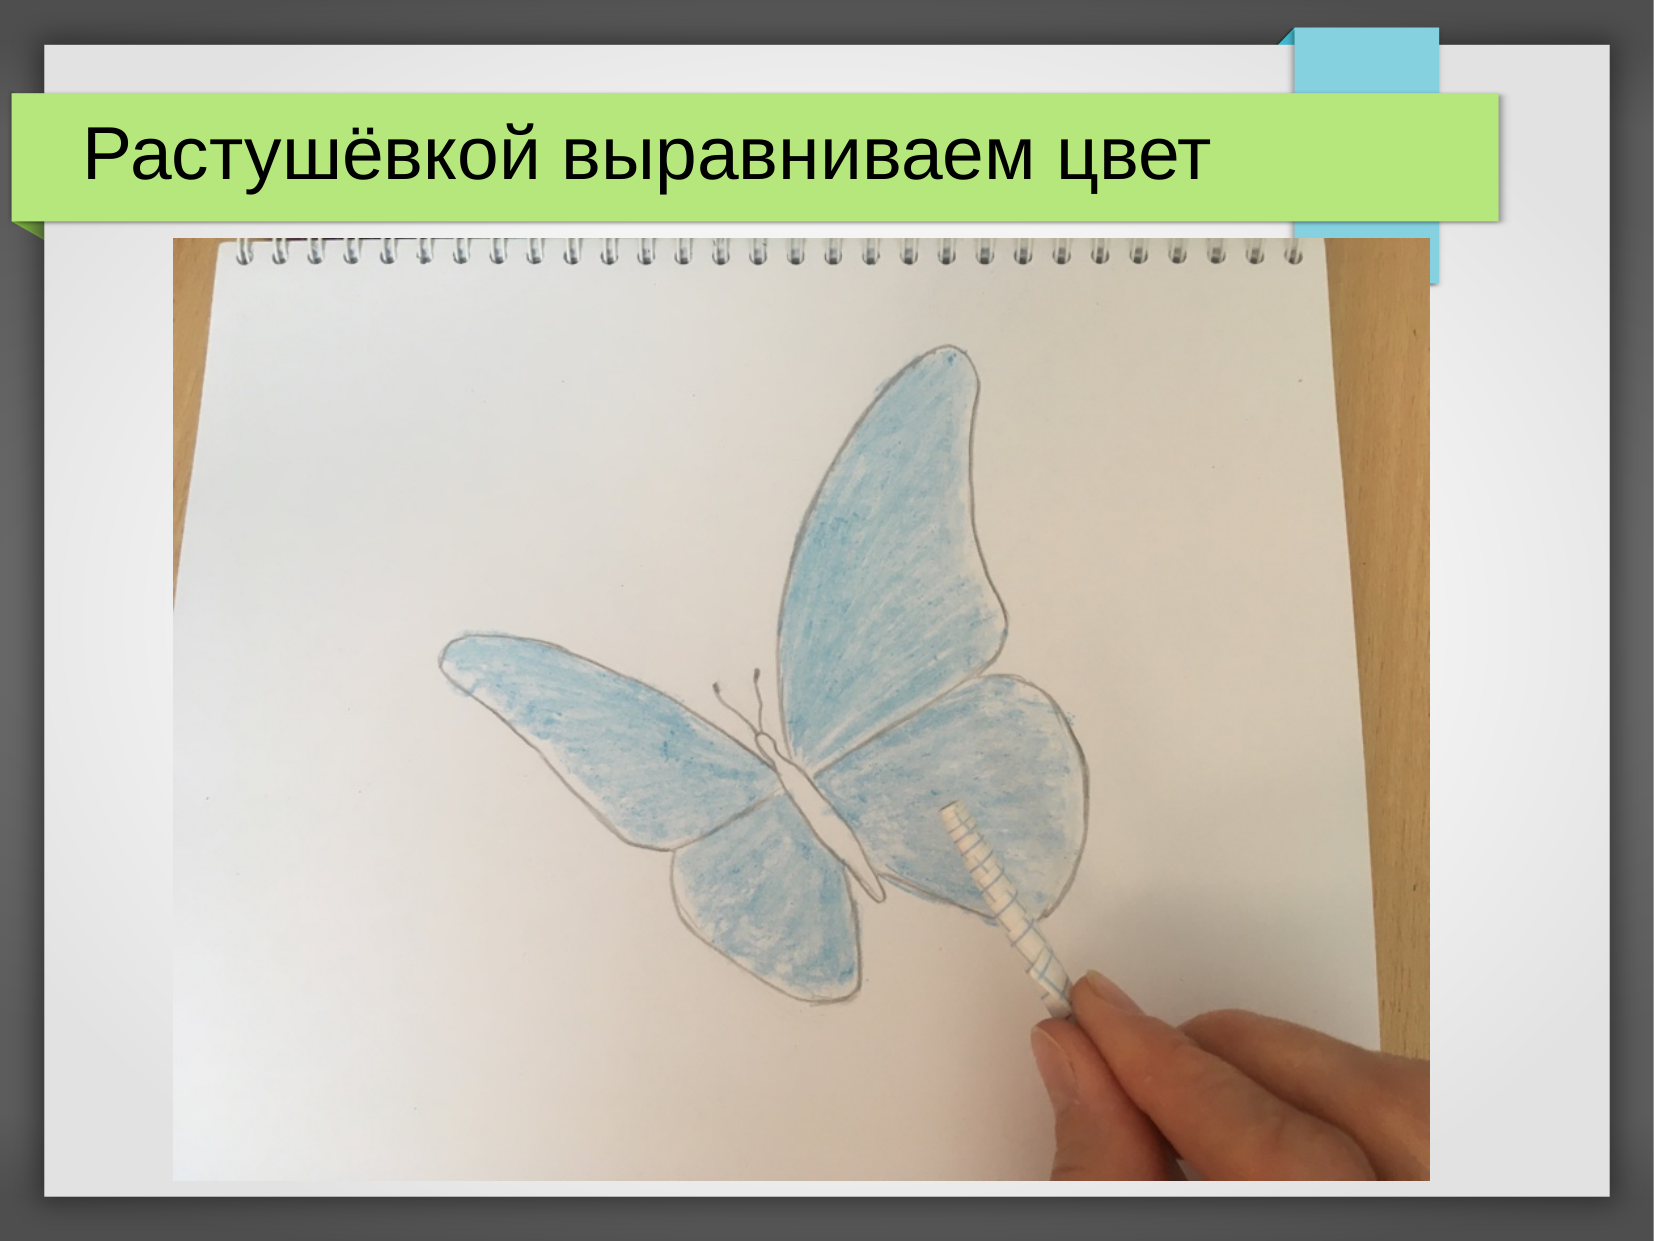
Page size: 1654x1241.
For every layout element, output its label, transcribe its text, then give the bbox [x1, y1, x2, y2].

title Растушёвкой выравниваем цвет [82, 94, 1264, 213]
picture [0, 0, 1654, 1241]
